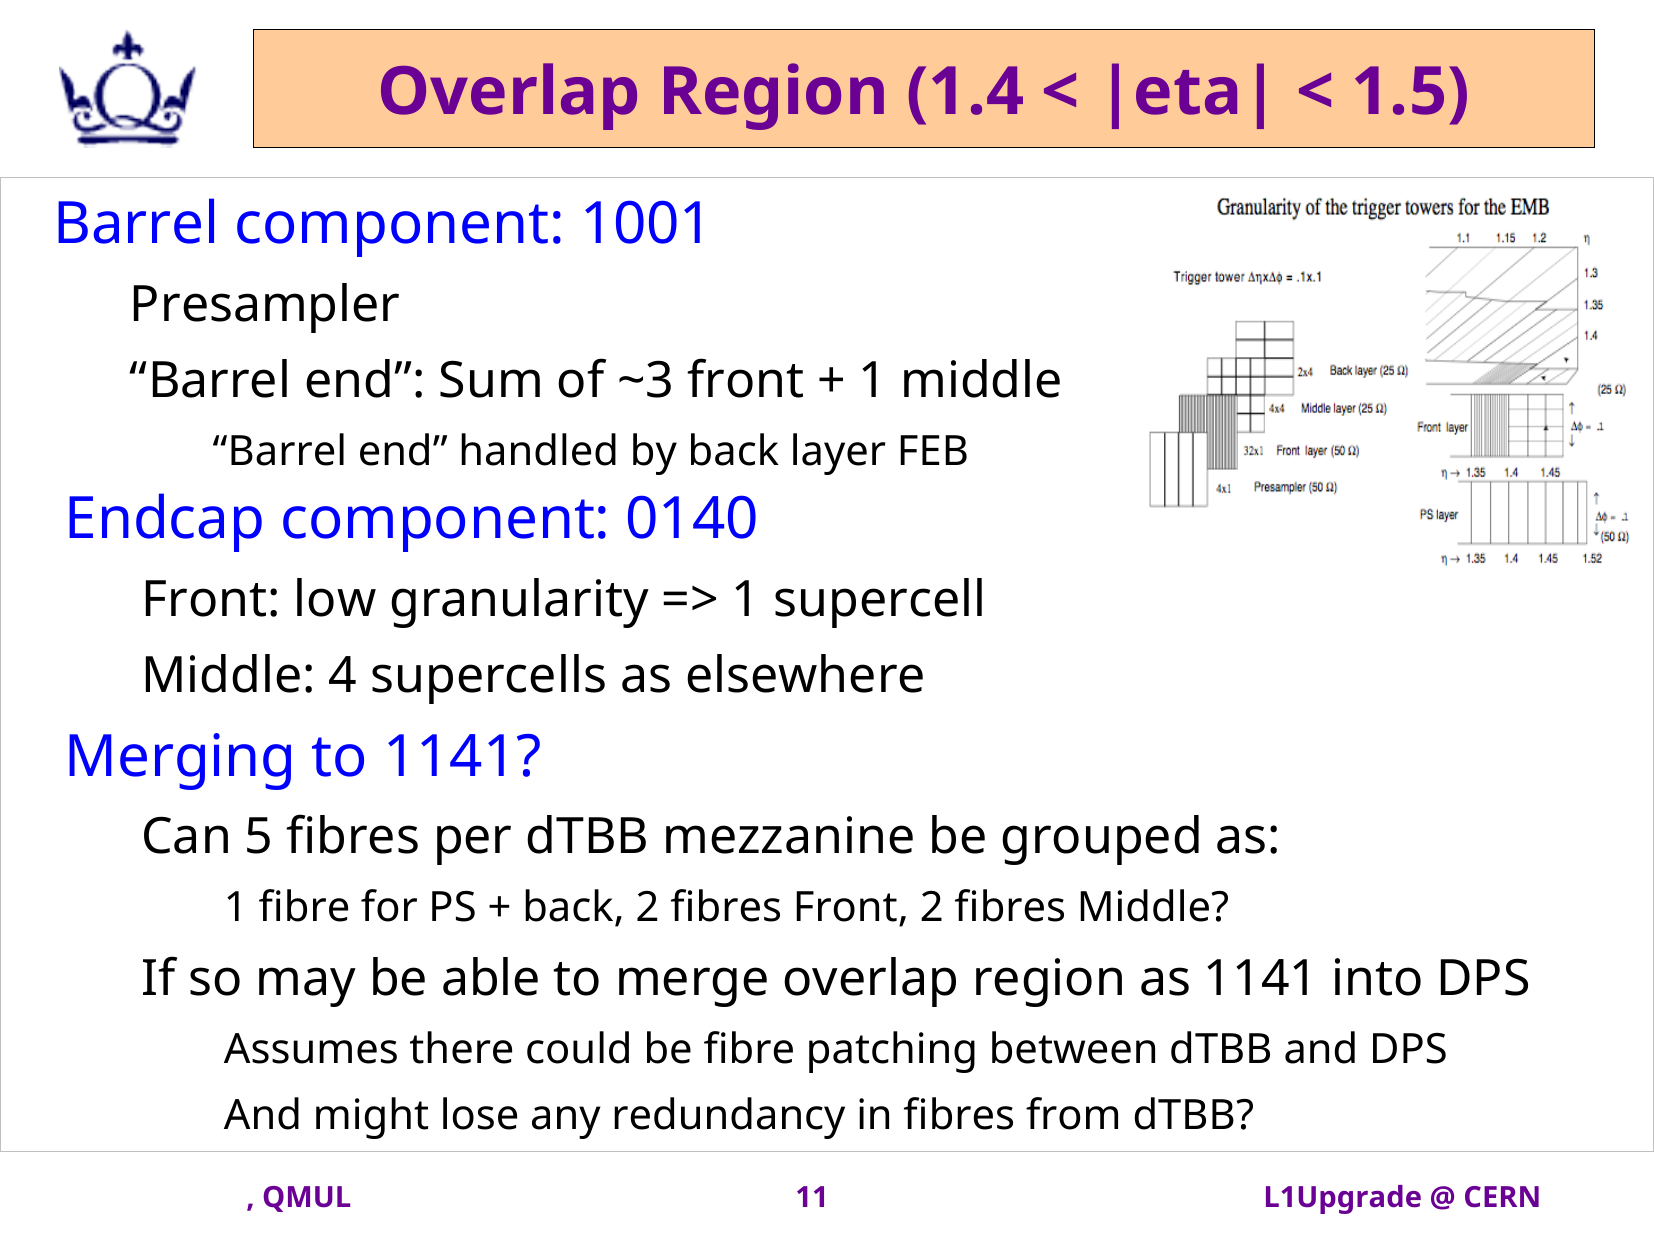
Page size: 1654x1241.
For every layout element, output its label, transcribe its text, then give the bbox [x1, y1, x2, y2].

picture [59, 29, 200, 148]
picture [1136, 190, 1636, 582]
list Endcap component: 0140 Front: low granularity => 1 supercell Middle: 4 supercells as elsewhere Merging to 1141? Can 5 fibres per dTBB mezzanine be grouped as: 1 fibre for PS + back, 2 fibres Front, 2 fibres Middle? If so may be able to merge overlap region as 1141 into DPS Assumes there could be fibre patching between dTBB and DPS And might lose any redundancy in fibres from dTBB? [46, 481, 1612, 1172]
list Barrel component: 1001 Presampler “Barrel end”: Sum of ~3 front + 1 middle “Barrel end” handled by back layer FEB [35, 186, 1124, 489]
title Overlap Region (1.4 < |eta| < 1.5) [253, 29, 1595, 148]
